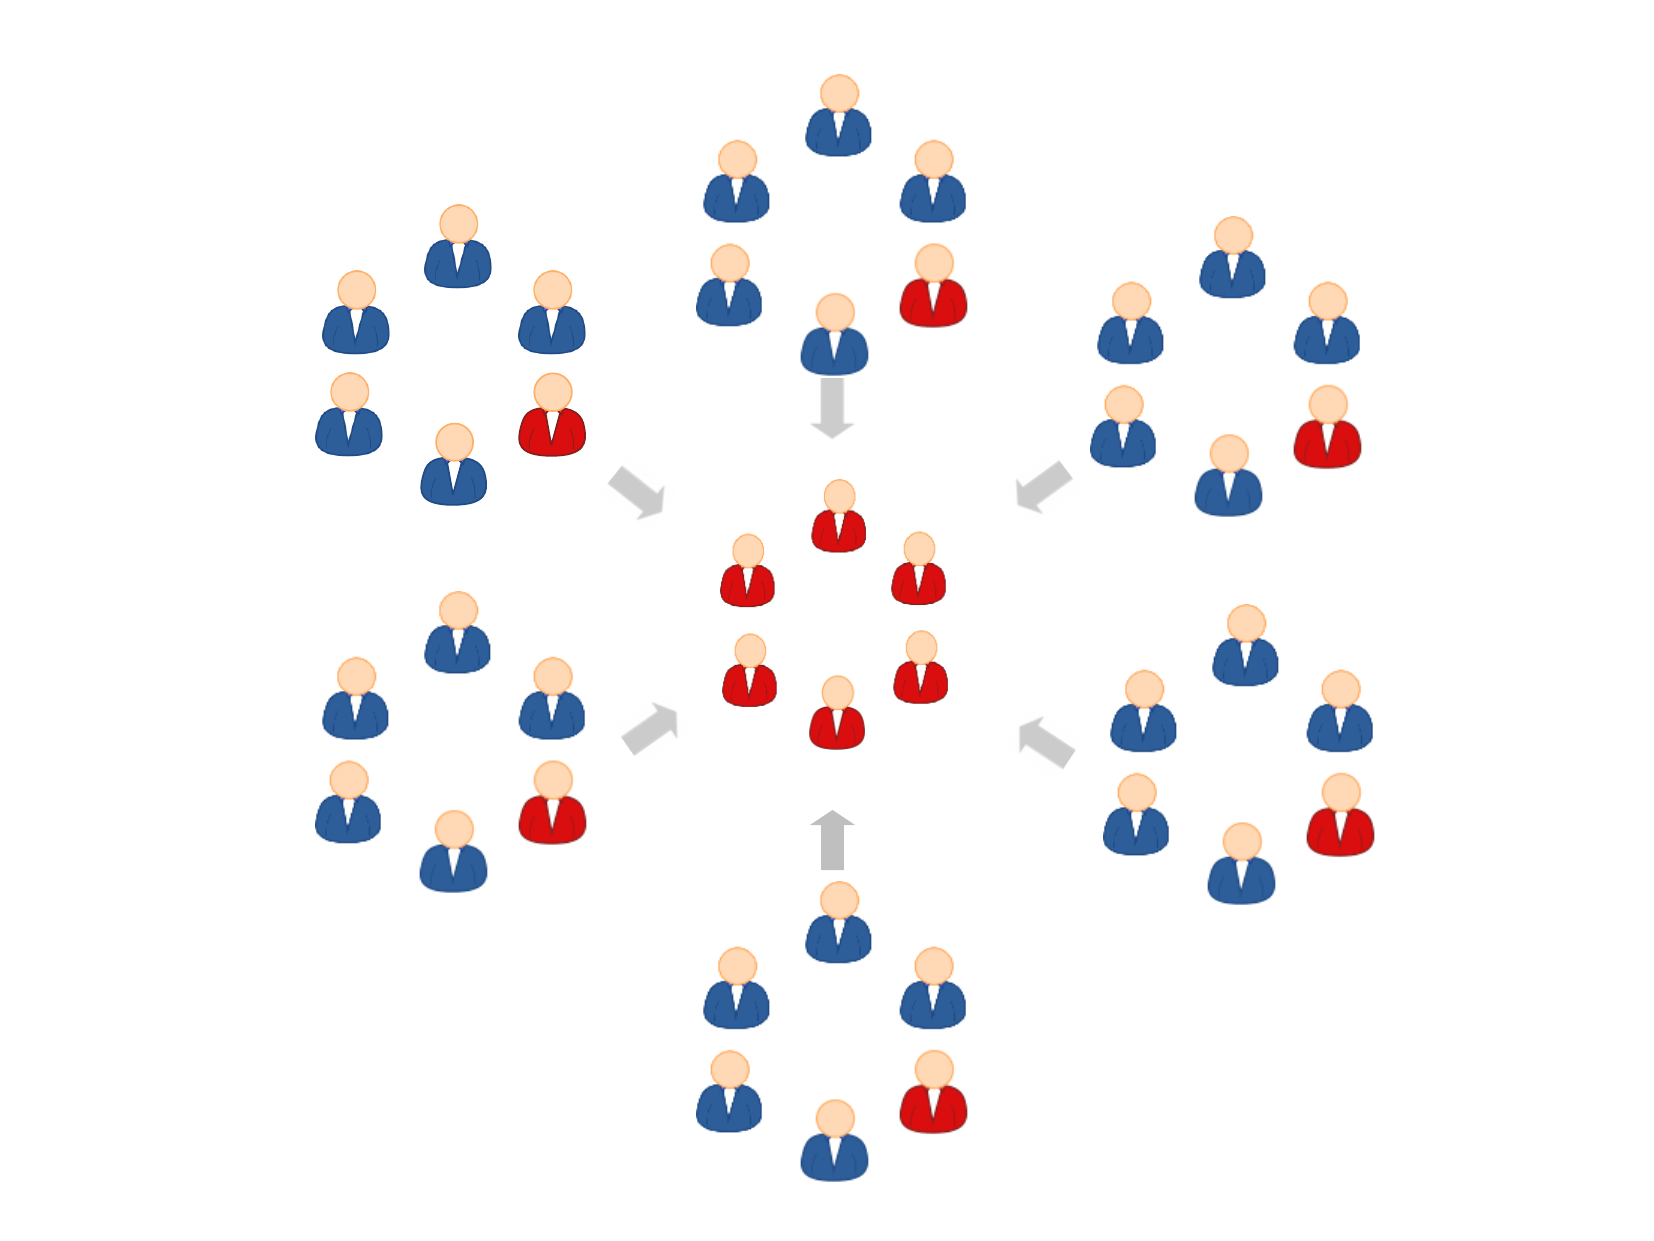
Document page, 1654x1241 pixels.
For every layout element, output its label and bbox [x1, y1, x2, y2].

picture [315, 591, 588, 896]
picture [1090, 216, 1363, 521]
picture [420, 422, 488, 506]
picture [518, 270, 586, 355]
picture [424, 204, 492, 289]
picture [322, 270, 390, 355]
picture [1003, 451, 1081, 526]
picture [1005, 707, 1082, 781]
picture [518, 372, 587, 457]
picture [720, 479, 950, 751]
picture [1103, 604, 1376, 908]
picture [696, 74, 969, 440]
picture [613, 691, 690, 766]
picture [315, 372, 383, 457]
picture [600, 455, 678, 530]
picture [696, 881, 969, 1186]
text_box [810, 809, 856, 871]
